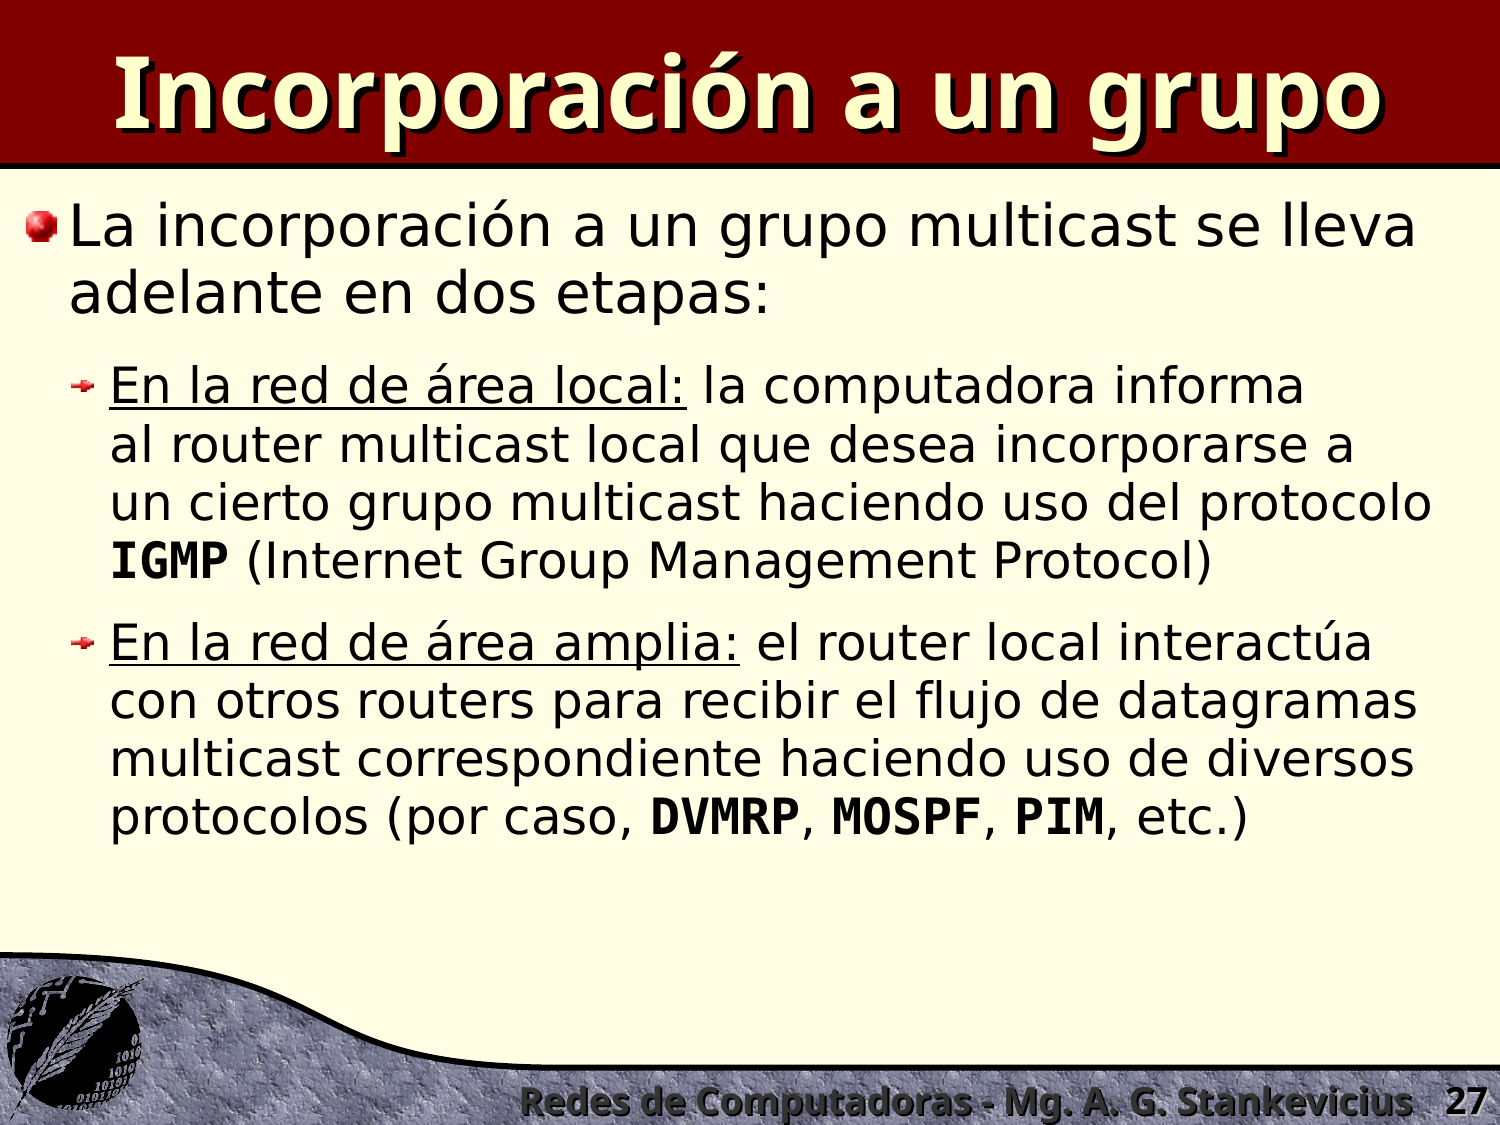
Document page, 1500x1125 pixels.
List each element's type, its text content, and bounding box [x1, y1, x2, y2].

title Incorporación a un grupo [15, 5, 1485, 160]
picture [790, 1100, 795, 1110]
list La incorporación a un grupo multicast se lleva adelante en dos etapas: En la red de área local: la computadora informa al router multicast local que desea incorporarse a un cierto grupo multicast haciendo uso del protocolo IGMP (Internet Group Management Protocol) En la red de área amplia: el router local interactúa con otros routers para recibir el flujo de datagramas multicast correspondiente haciendo uso de diversos protocolos (por caso, DVMRP, MOSPF, PIM, etc.) [11, 192, 1486, 921]
picture [0, 959, 1500, 1125]
picture [1047, 1100, 1054, 1110]
